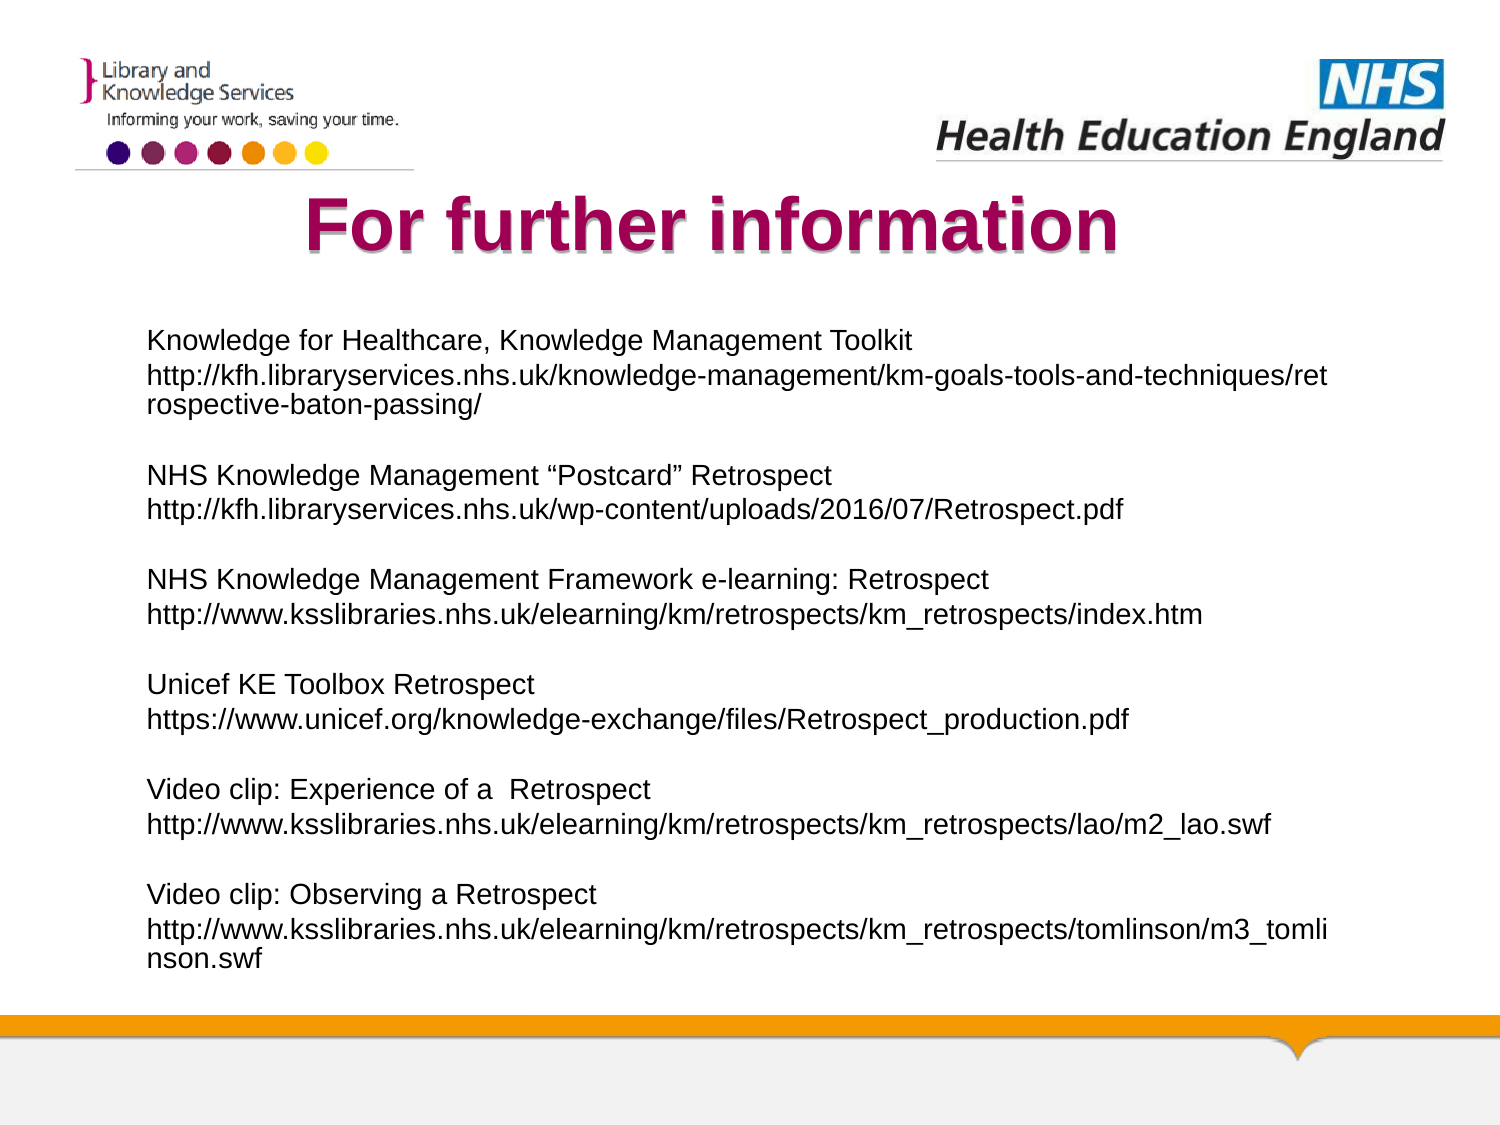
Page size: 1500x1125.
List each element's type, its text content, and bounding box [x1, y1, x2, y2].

picture [75, 54, 416, 169]
text_box Knowledge for Healthcare, Knowledge Management Toolkit http://kfh.libraryservices.nhs.uk/knowledge-management/km-goals-tools-and-techniques/retrospective-baton-passing/ NHS Knowledge Management “Postcard” Retrospect http://kfh.libraryservices.nhs.uk/wp-content/uploads/2016/07/Retrospect.pdf NHS Knowledge Management Framework e-learning: Retrospect http://www.ksslibraries.nhs.uk/elearning/km/retrospects/km_retrospects/index.htm Unicef KE Toolbox Retrospect https://www.unicef.org/knowledge-exchange/files/Retrospect_production.pdf Video clip: Experience of a Retrospect http://www.ksslibraries.nhs.uk/elearning/km/retrospects/km_retrospects/lao/m2_lao.swf Video clip: Observing a Retrospect http://www.ksslibraries.nhs.uk/elearning/km/retrospects/km_retrospects/tomlinson/m3_tomlinson.swf [131, 314, 1353, 1125]
title For further information [75, 168, 1500, 280]
